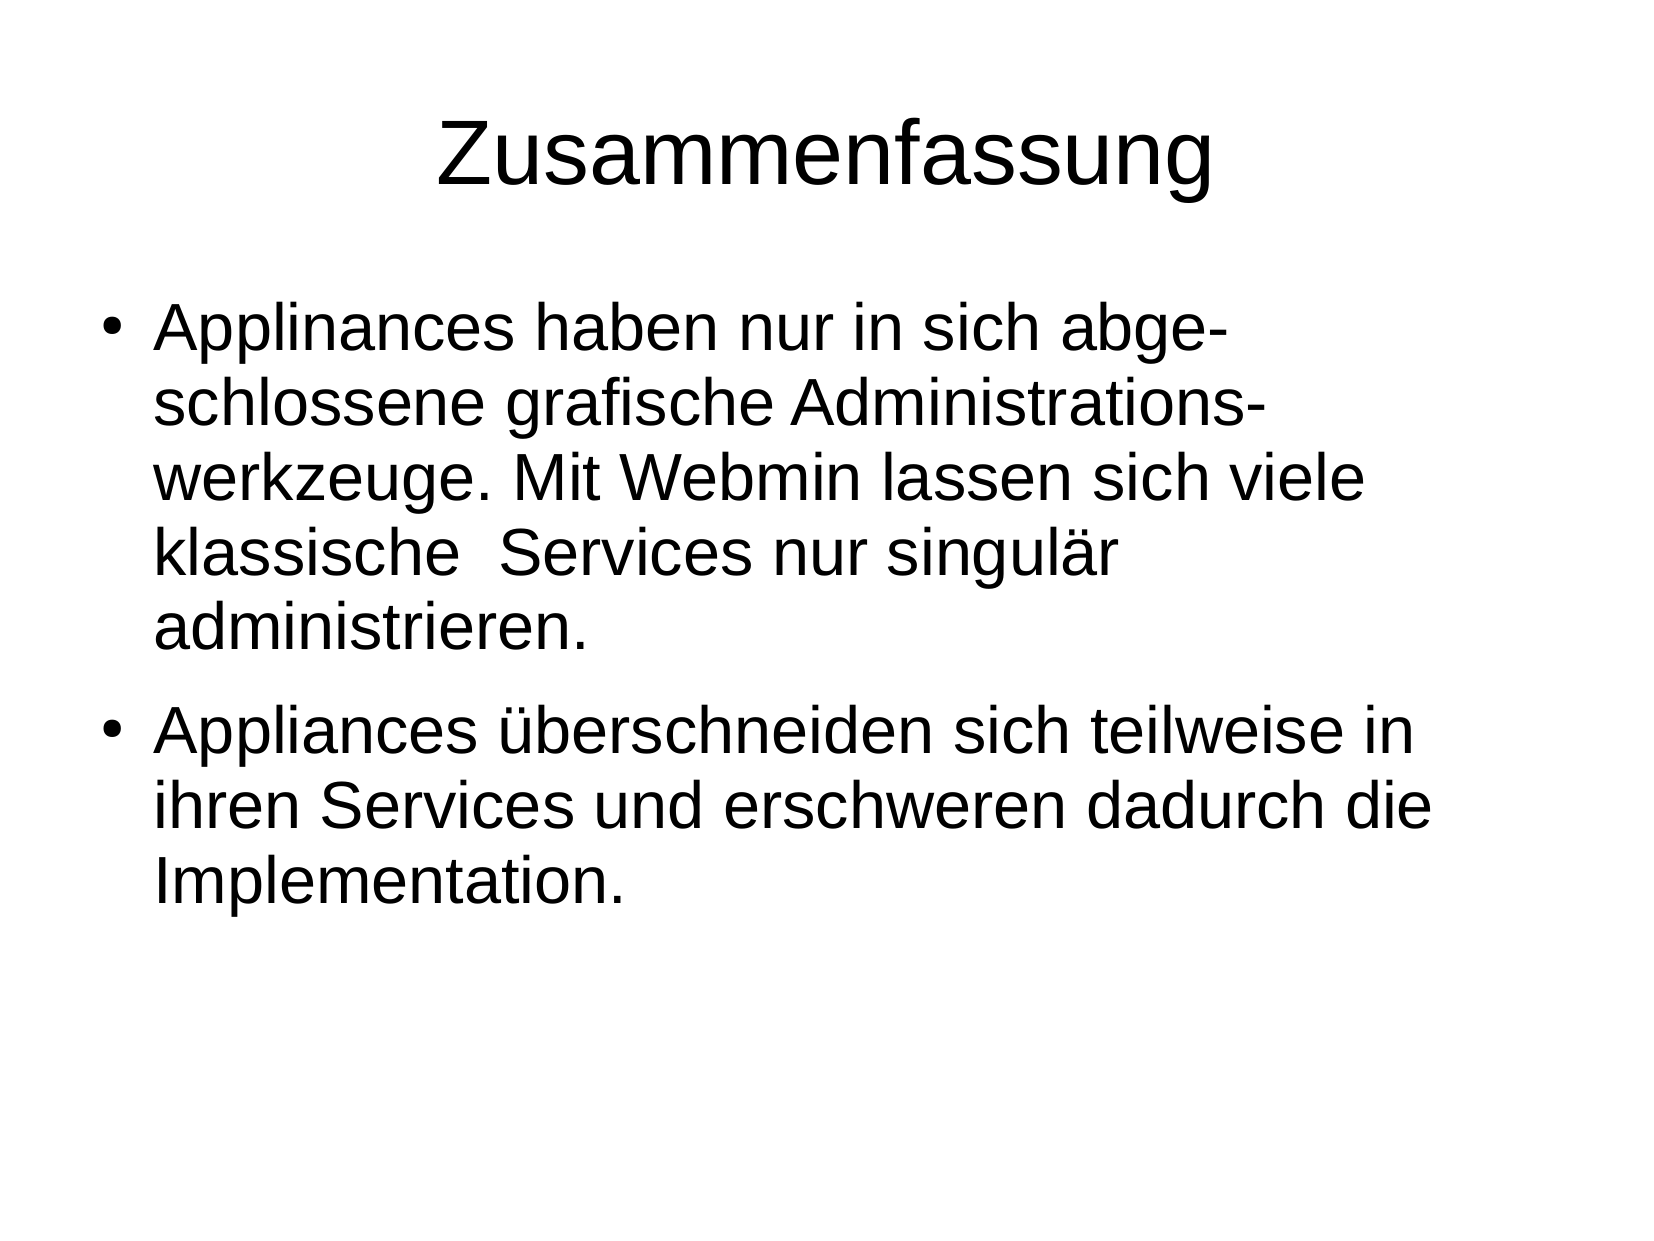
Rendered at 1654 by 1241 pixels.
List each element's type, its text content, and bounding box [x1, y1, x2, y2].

title Zusammenfassung [82, 49, 1571, 257]
list Applinances haben nur in sich abge- schlossene grafische Administrations- werkzeuge. Mit Webmin lassen sich viele klassische Services nur singulär administrieren. Appliances überschneiden sich teilweise in ihren Services und erschweren dadurch die Implementation. [82, 290, 1538, 1010]
